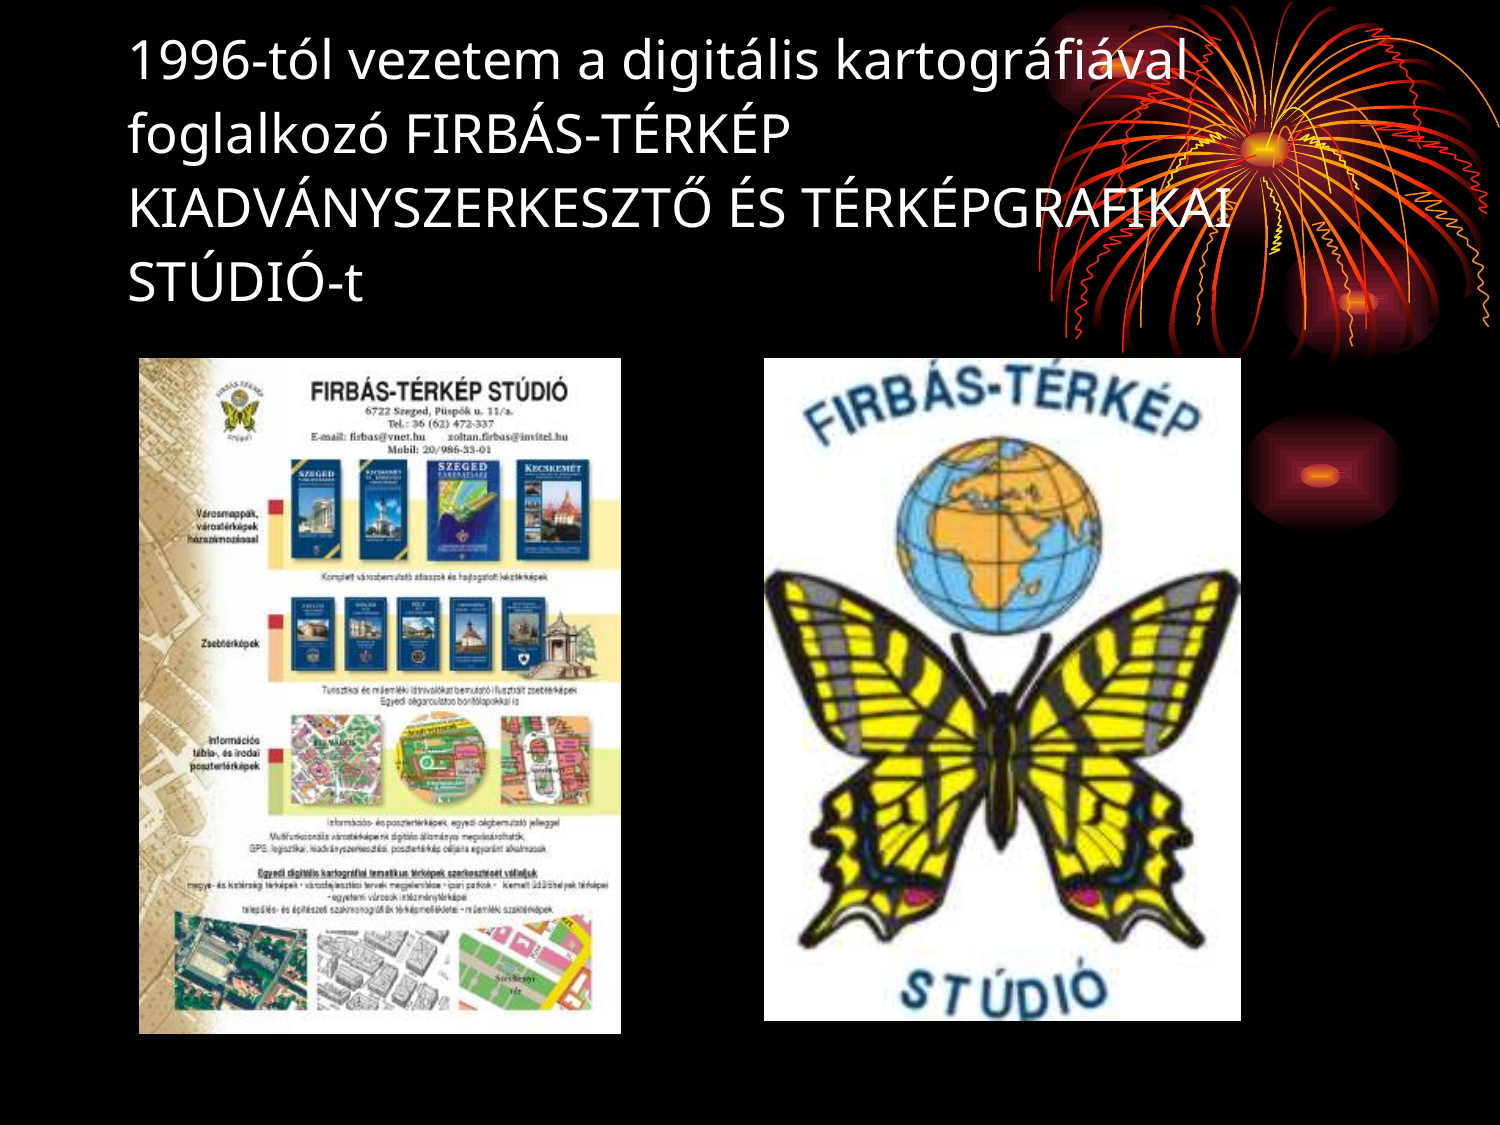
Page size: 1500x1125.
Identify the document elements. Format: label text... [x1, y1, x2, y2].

title 1996-tól vezetem a digitális kartográfiával foglalkozó FIRBÁS-TÉRKÉP KIADVÁNYSZERKESZTŐ ÉS TÉRKÉPGRAFIKAI STÚDIÓ-t [112, 8, 1388, 331]
picture [764, 358, 1241, 1022]
picture [139, 358, 621, 1034]
